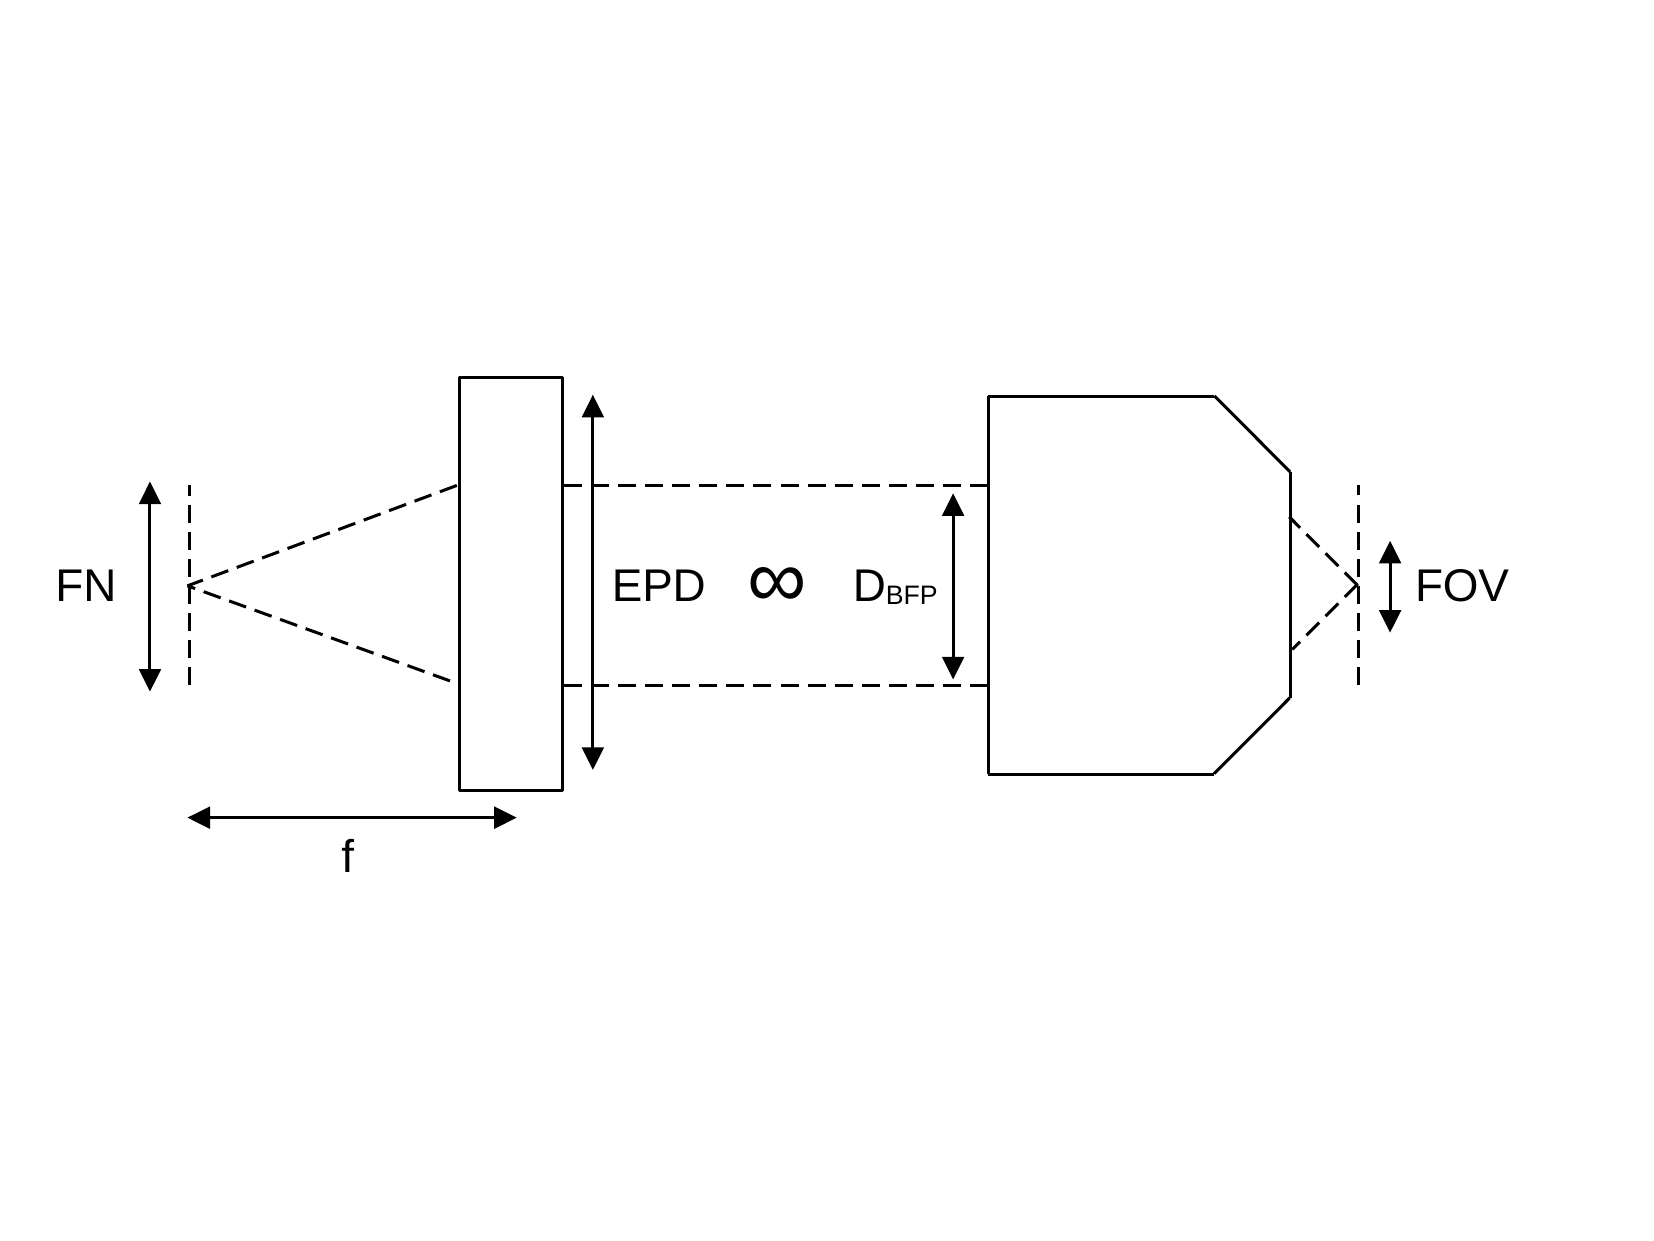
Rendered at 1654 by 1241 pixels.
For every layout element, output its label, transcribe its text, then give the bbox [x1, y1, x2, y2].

text_box FN [19, 552, 153, 638]
text_box DBFP [829, 552, 962, 638]
text_box FOV [1395, 552, 1529, 638]
text_box f [291, 823, 404, 899]
text_box ∞ [732, 525, 809, 634]
text_box EPD [592, 552, 726, 638]
